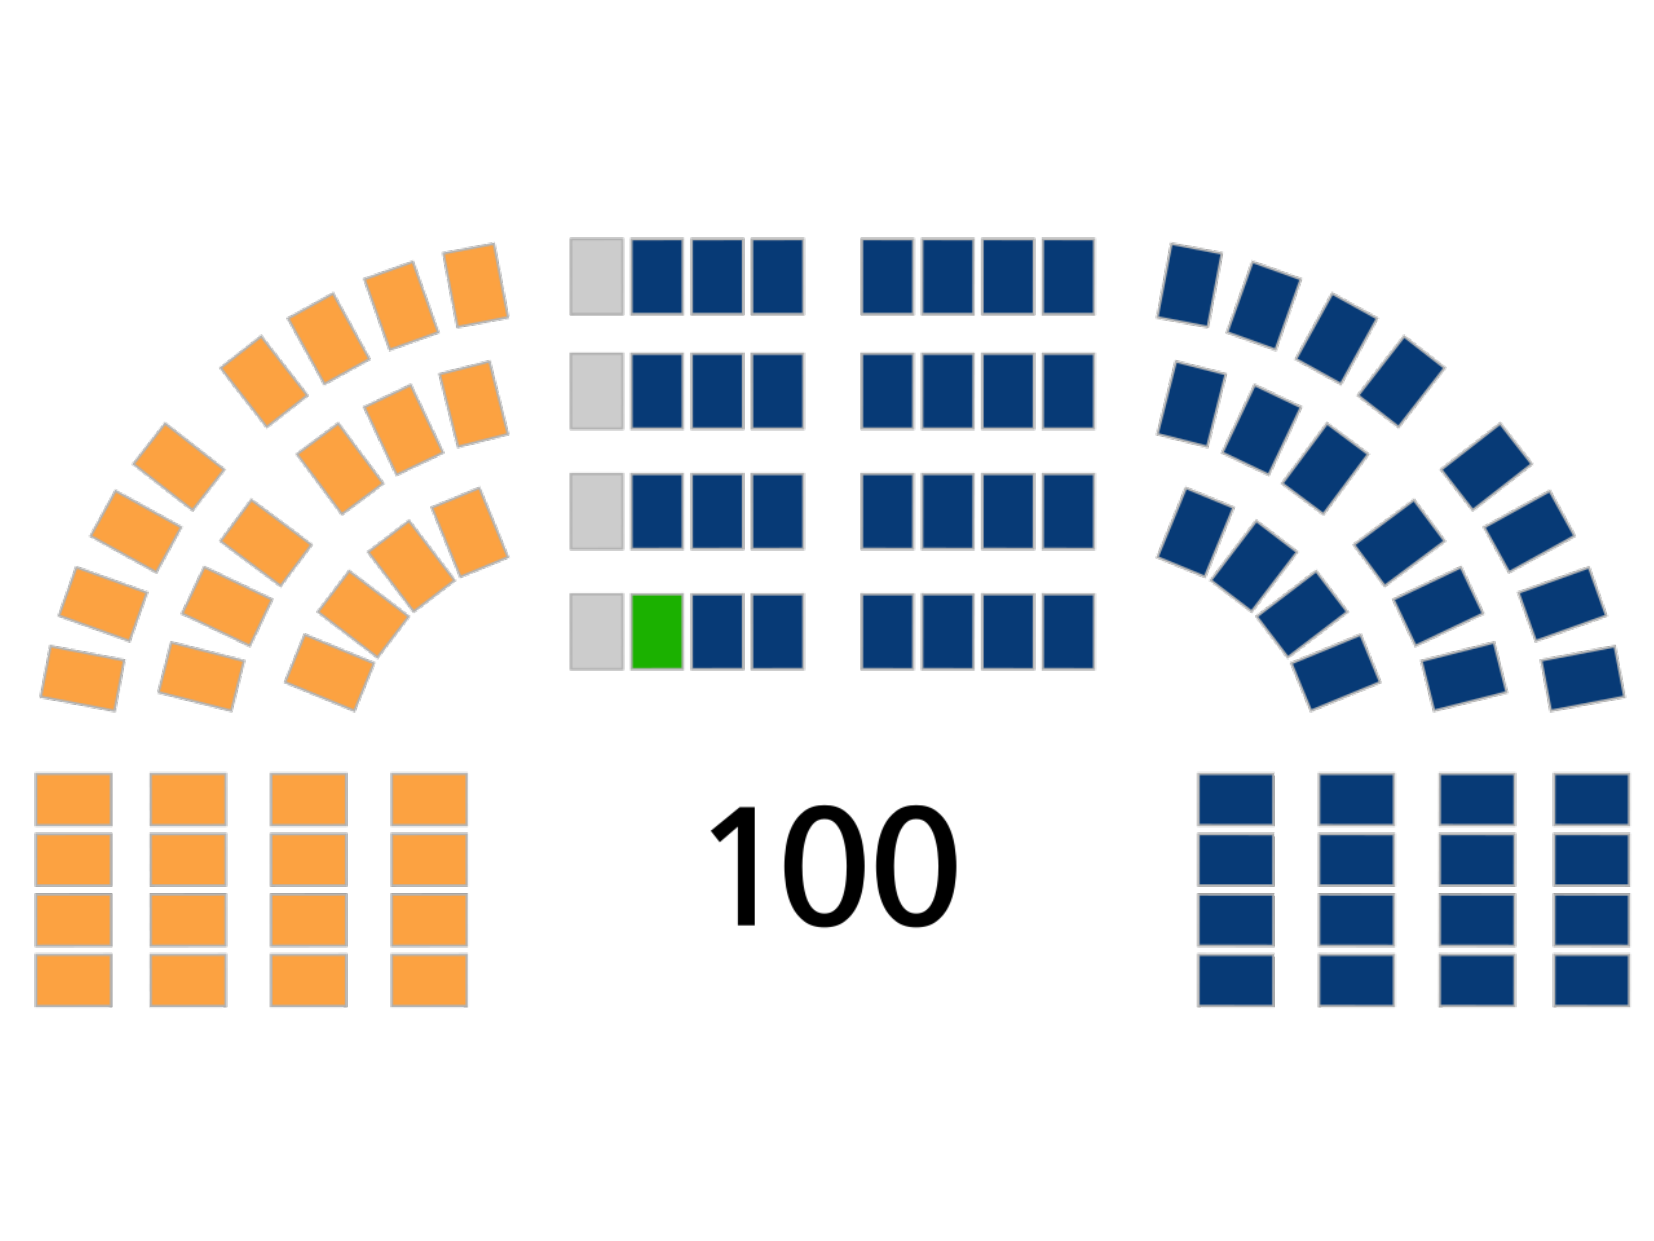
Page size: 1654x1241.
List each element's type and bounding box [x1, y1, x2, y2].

picture [5, 208, 1654, 1038]
